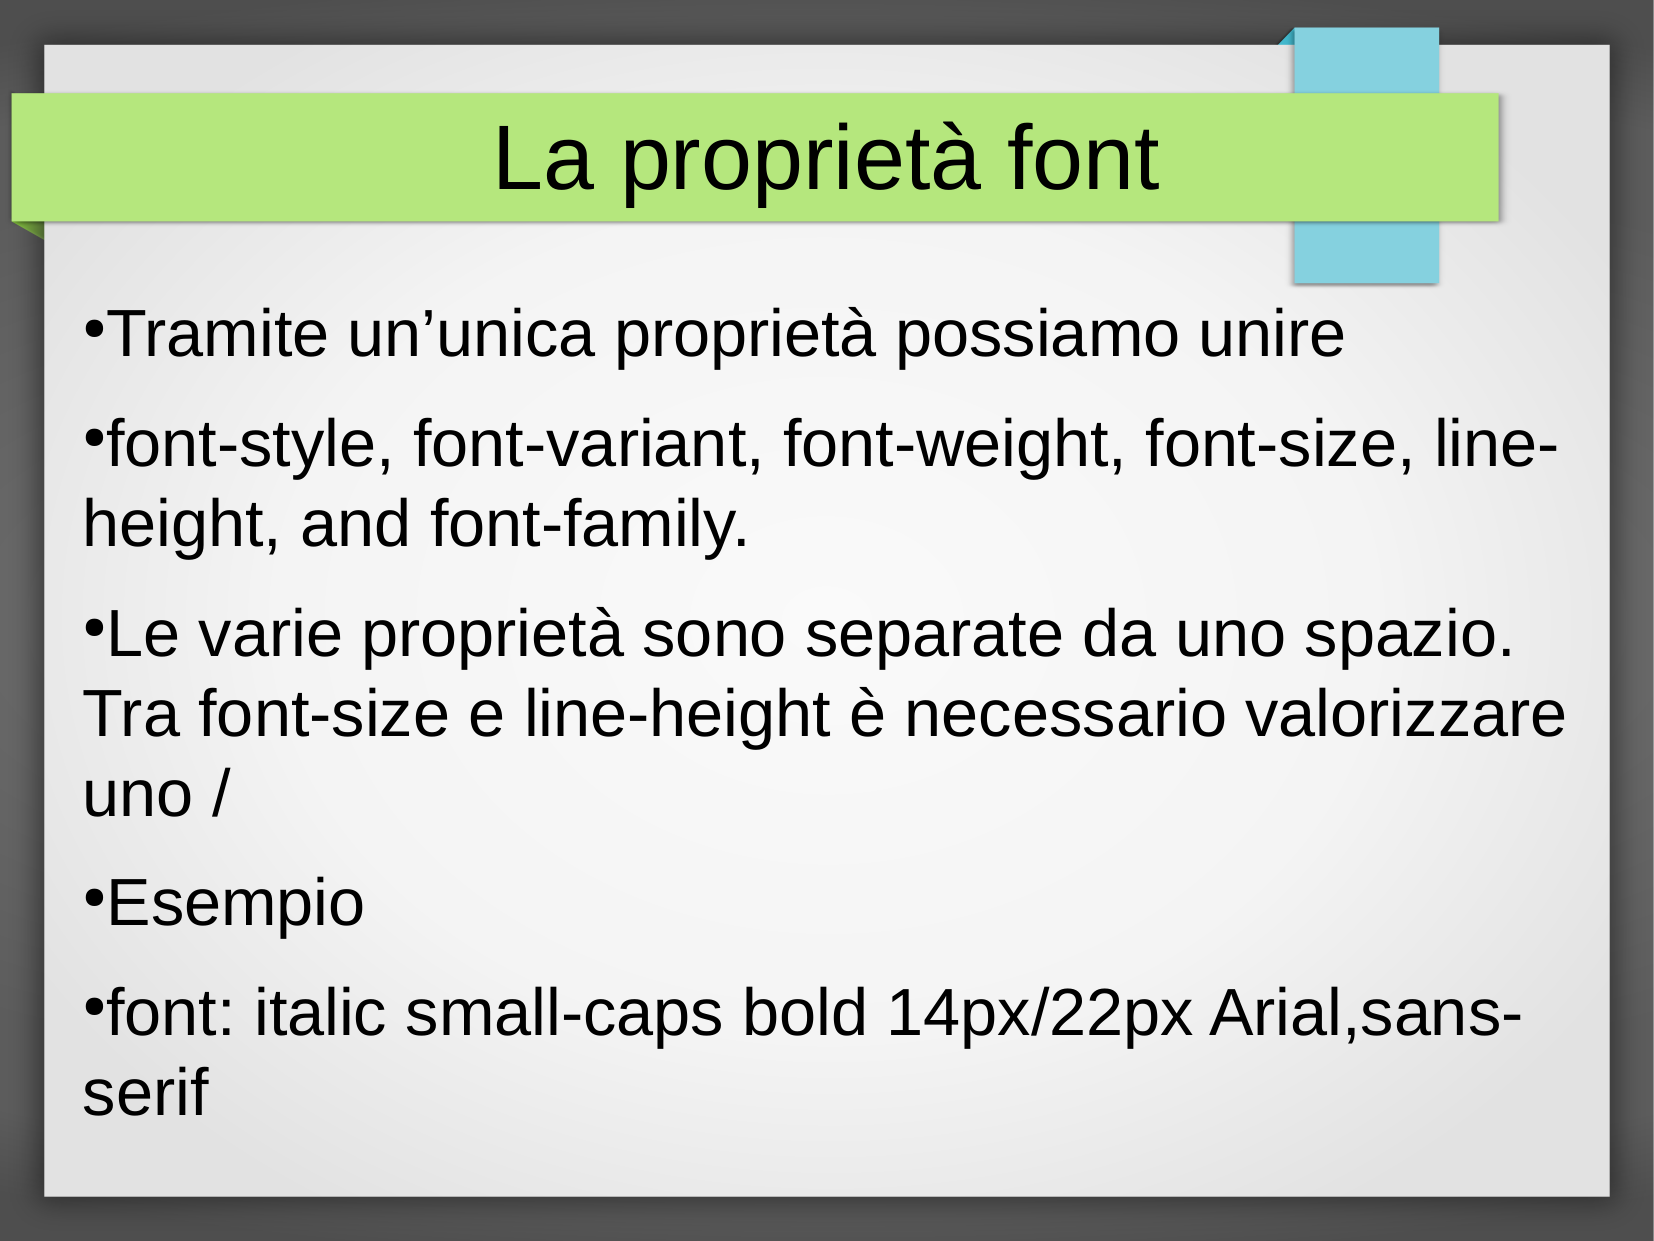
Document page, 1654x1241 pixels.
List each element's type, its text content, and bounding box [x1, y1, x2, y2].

picture [0, 0, 1654, 1241]
title La proprietà font [82, 49, 1571, 257]
list Tramite un’unica proprietà possiamo unire font-style, font-variant, font-weight, font-size, line-height, and font-family. Le varie proprietà sono separate da uno spazio. Tra font-size e line-height è necessario valorizzare uno / Esempio font: italic small-caps bold 14px/22px Arial,sans-serif [82, 290, 1571, 1170]
